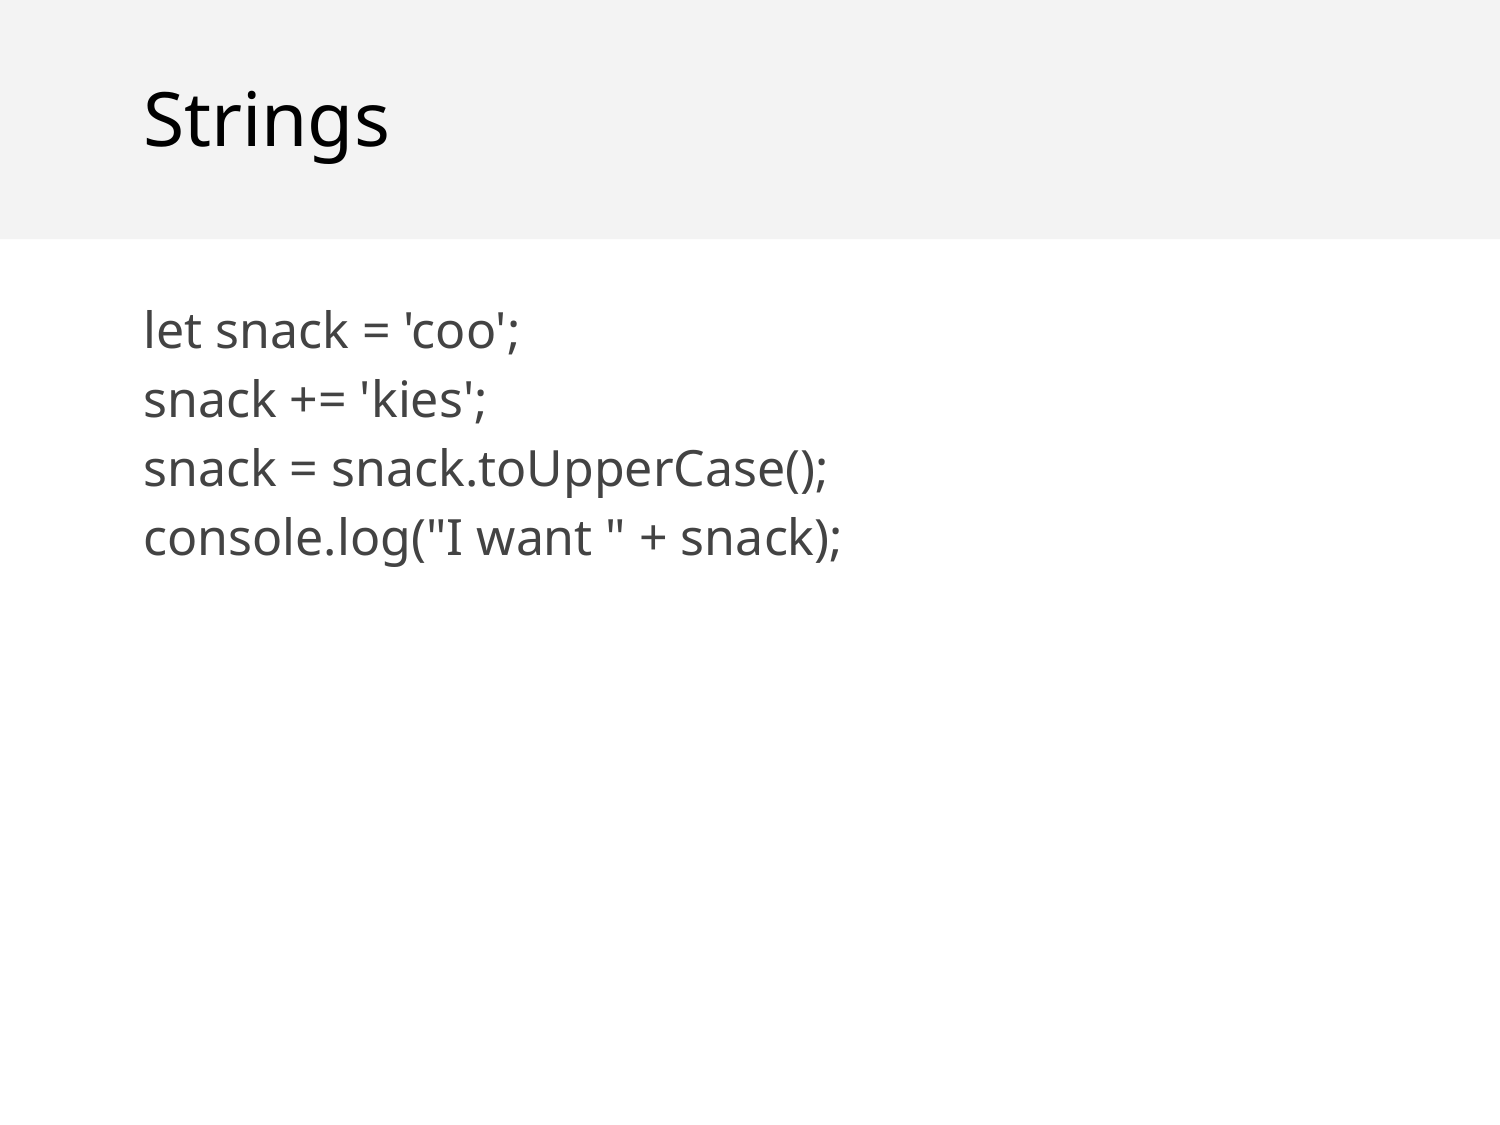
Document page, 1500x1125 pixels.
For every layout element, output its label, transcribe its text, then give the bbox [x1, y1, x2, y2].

title Strings [128, 56, 1372, 183]
text_box let snack = 'coo'; snack += 'kies'; snack = snack.toUpperCase(); console.log("I want " + snack); [128, 274, 1485, 658]
